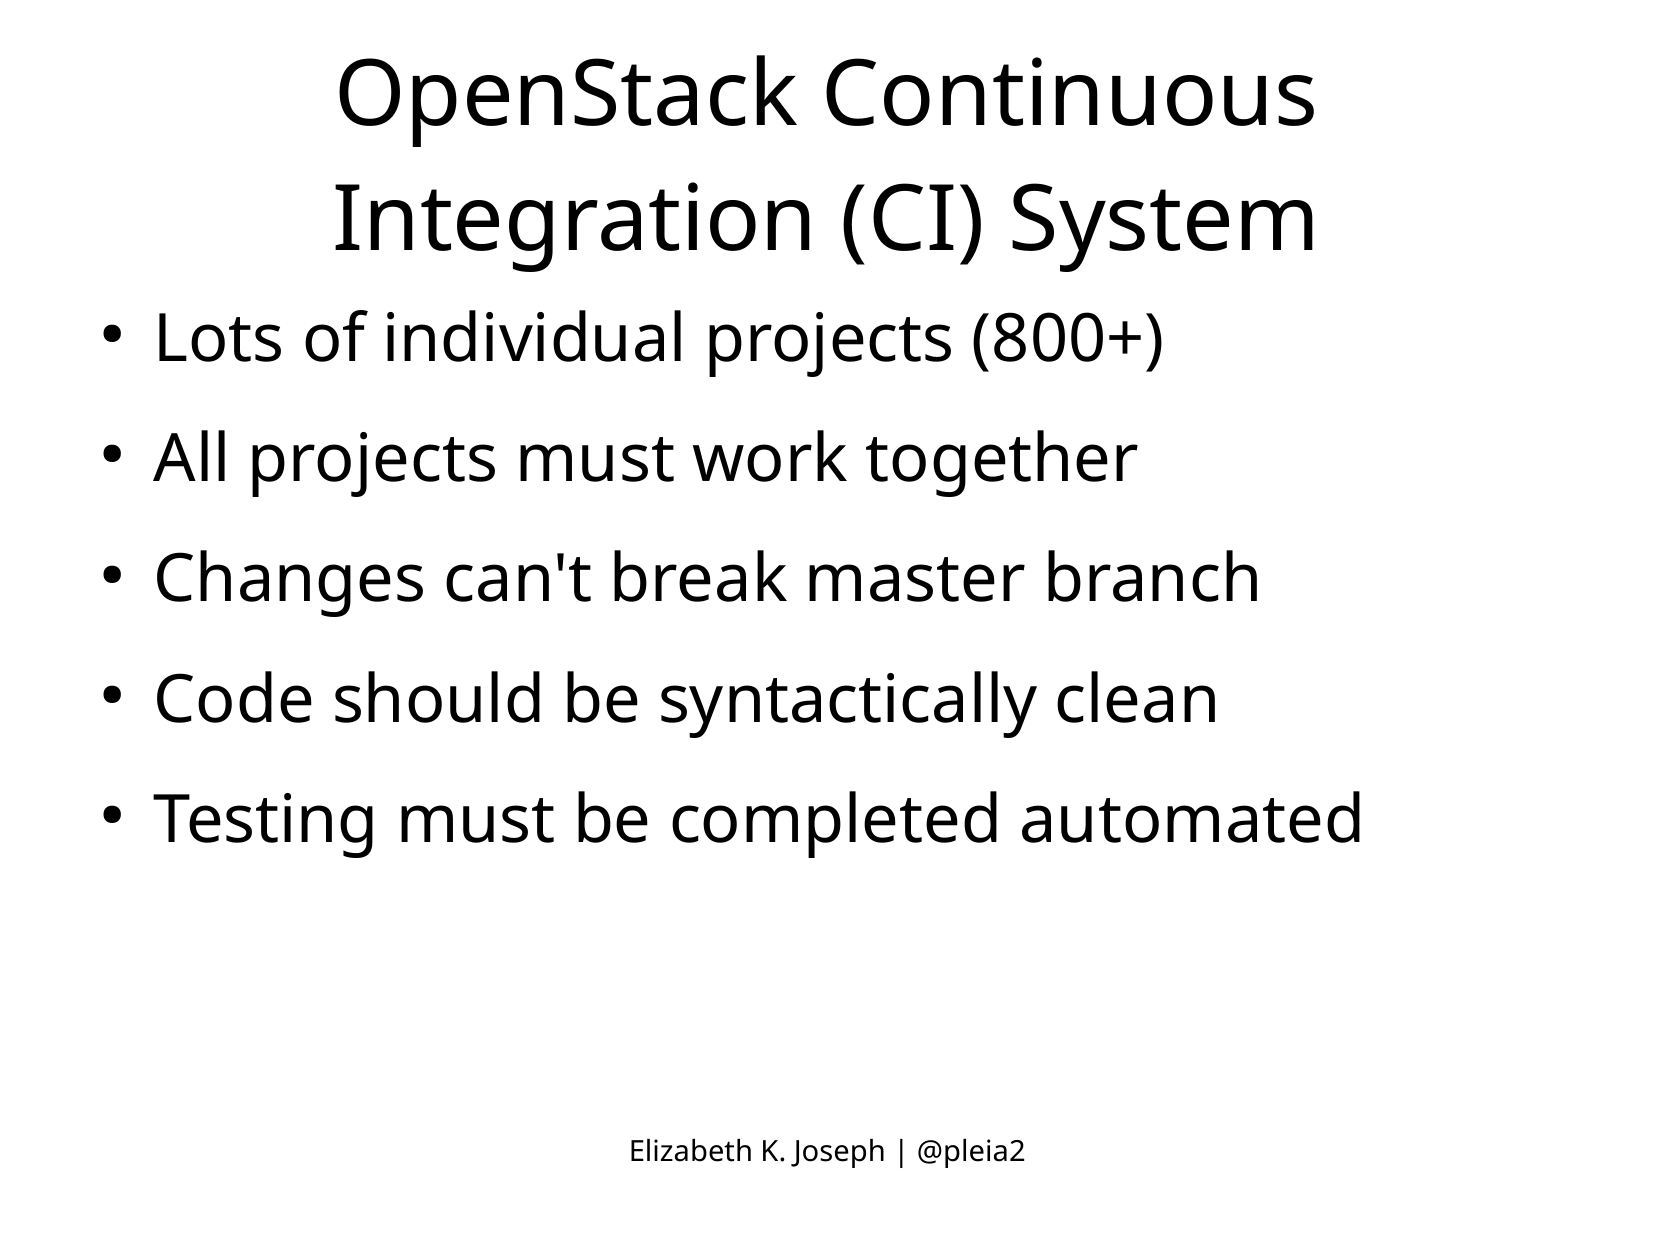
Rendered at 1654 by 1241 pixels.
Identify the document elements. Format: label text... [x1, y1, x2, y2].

title OpenStack Continuous Integration (CI) System [82, 49, 1571, 257]
list Lots of individual projects (800+) All projects must work together Changes can't break master branch Code should be syntactically clean Testing must be completed automated [82, 290, 1571, 1010]
